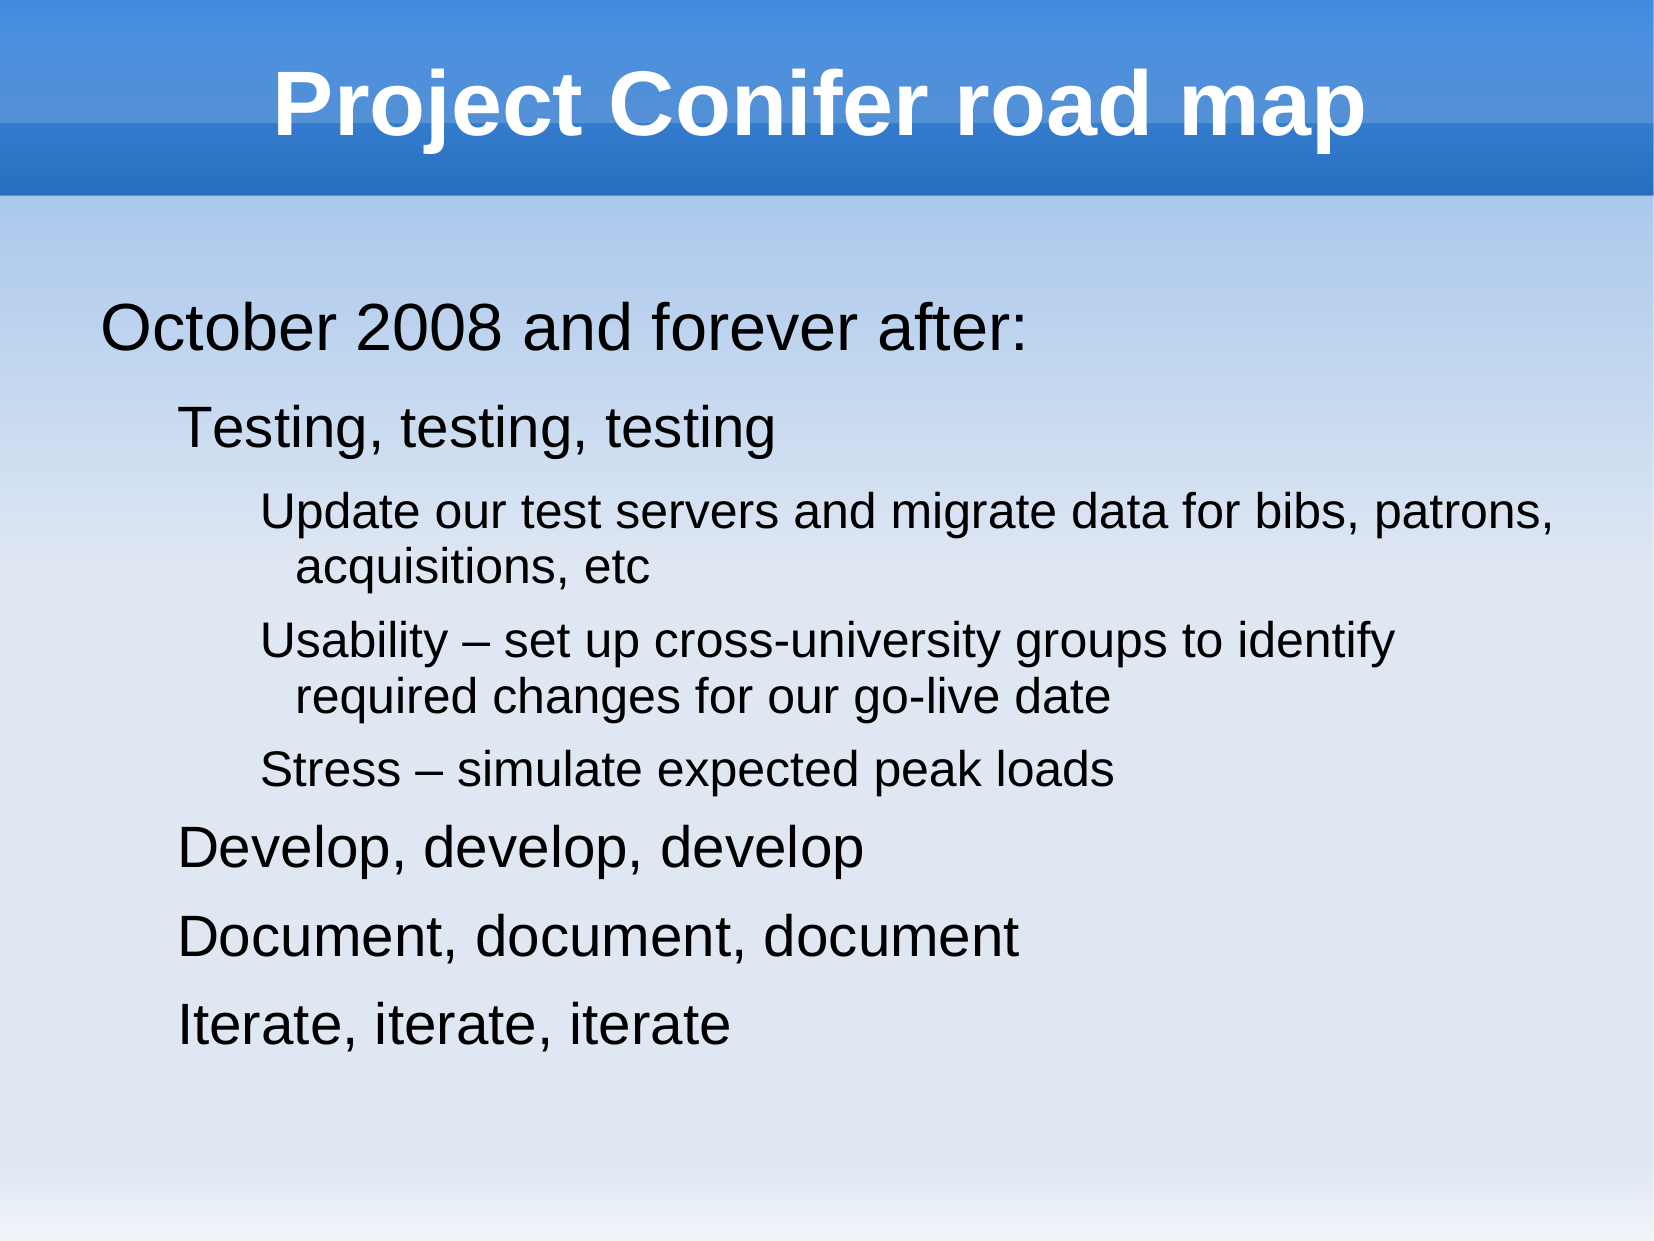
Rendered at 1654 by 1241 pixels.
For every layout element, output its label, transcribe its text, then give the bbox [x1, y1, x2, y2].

list October 2008 and forever after: Testing, testing, testing Update our test servers and migrate data for bibs, patrons, acquisitions, etc Usability – set up cross-university groups to identify required changes for our go-live date Stress – simulate expected peak loads Develop, develop, develop Document, document, document Iterate, iterate, iterate [82, 290, 1571, 1127]
picture [0, 0, 1654, 1241]
title Project Conifer road map [76, 0, 1565, 208]
